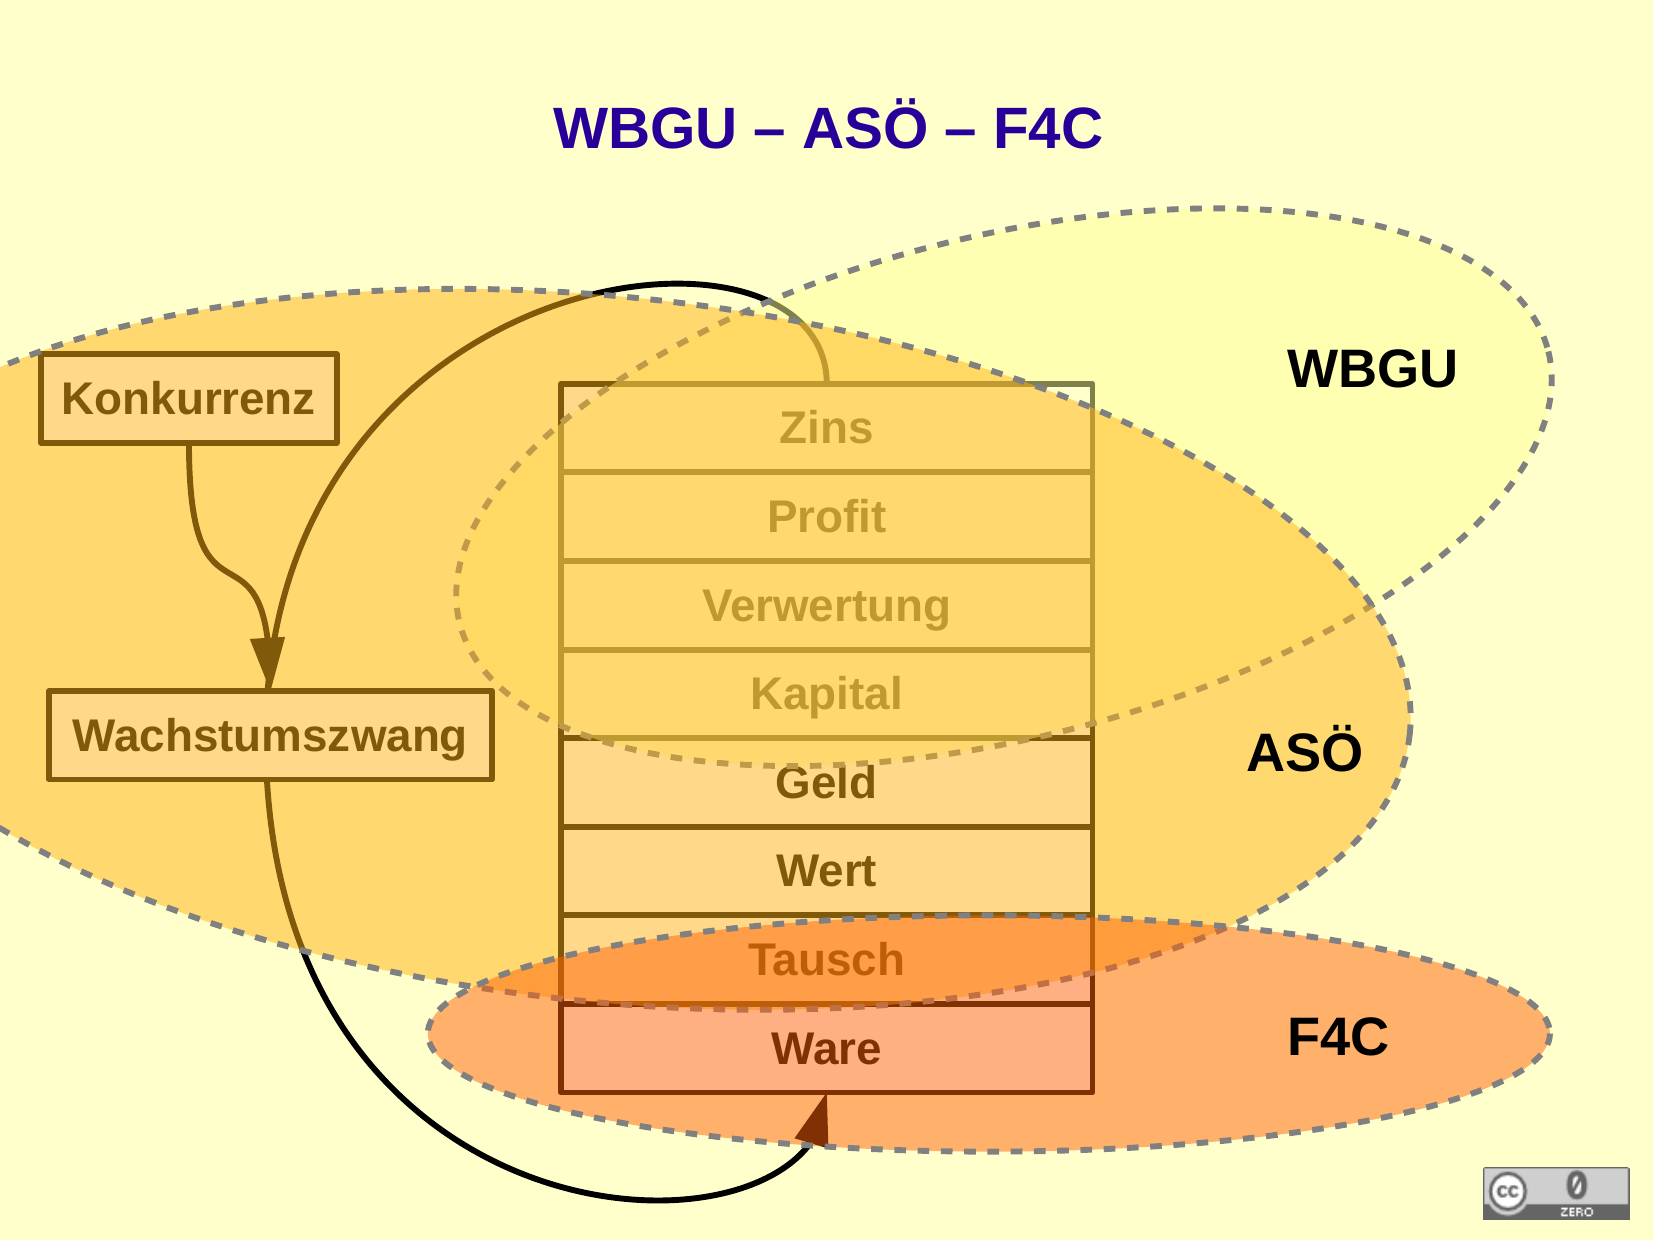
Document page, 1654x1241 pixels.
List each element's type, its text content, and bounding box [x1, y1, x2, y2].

text_box WBGU [1269, 324, 1477, 414]
title WBGU – ASÖ – F4C [121, 61, 1595, 178]
text_box ASÖ [1228, 708, 1388, 798]
text_box [0, 208, 1552, 1152]
text_box F4C [1269, 992, 1430, 1081]
picture [1483, 1167, 1630, 1220]
